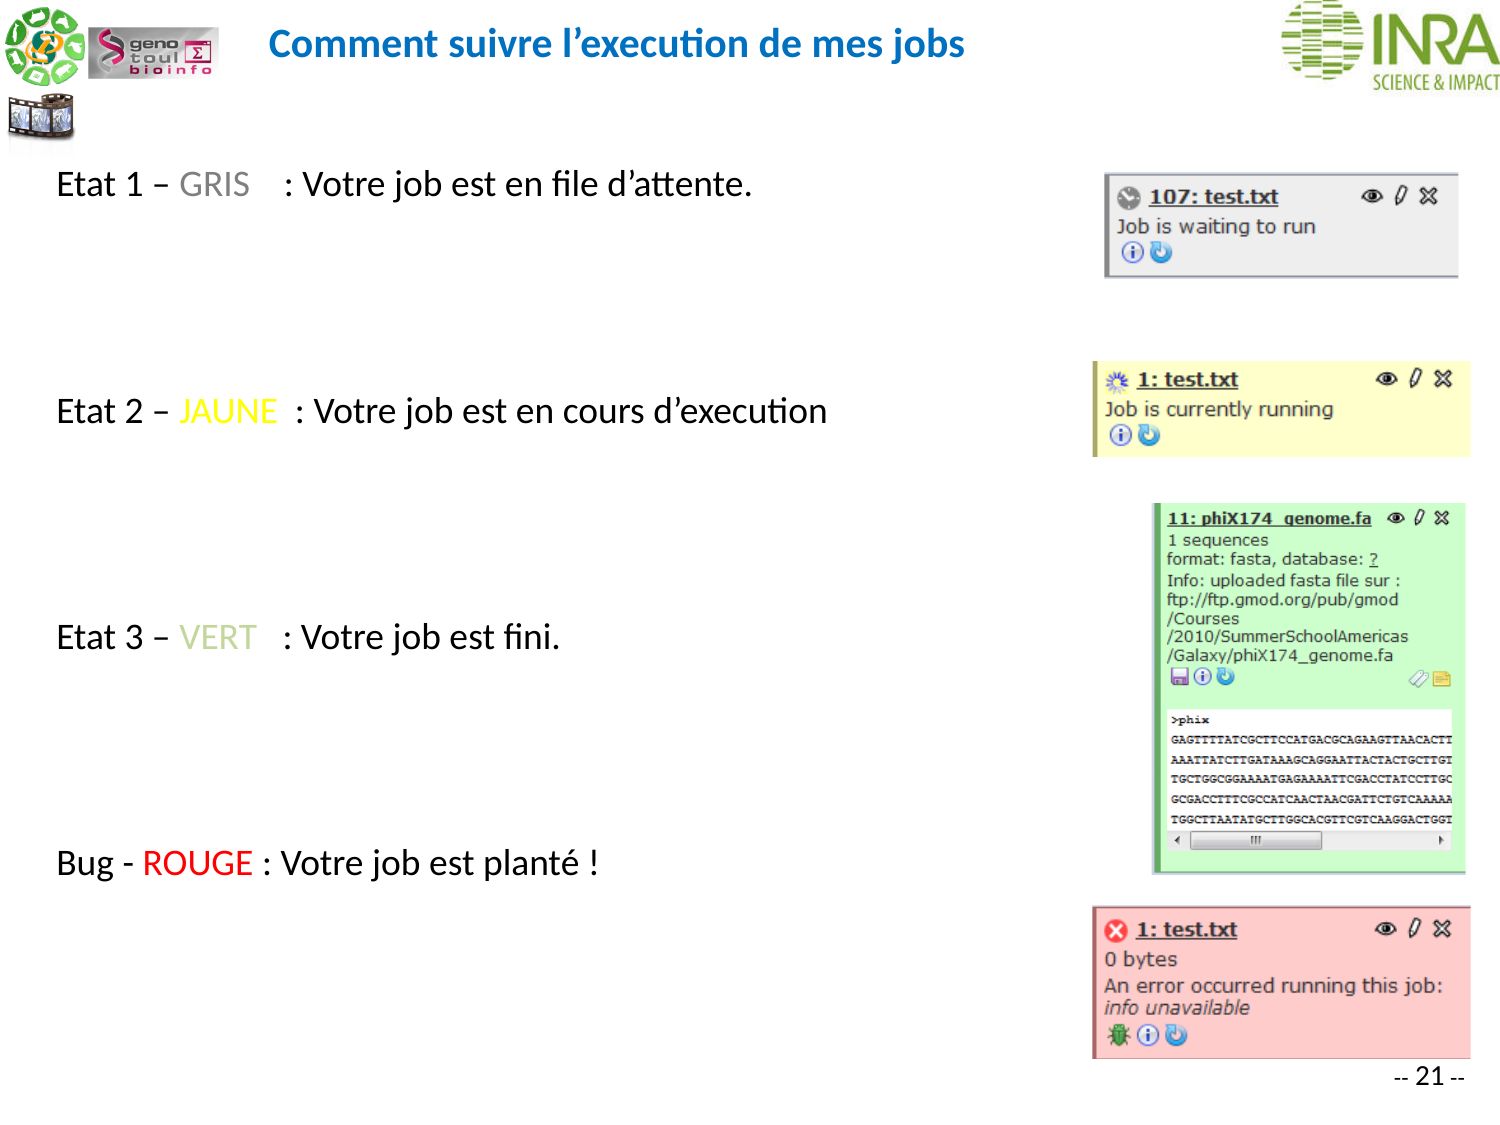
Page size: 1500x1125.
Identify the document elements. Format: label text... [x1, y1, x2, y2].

picture [1104, 172, 1459, 279]
picture [1092, 905, 1471, 1059]
picture [1281, 0, 1500, 110]
text_box Comment suivre l’execution de mes jobs [253, 19, 1270, 86]
picture [5, 7, 85, 86]
picture [88, 27, 219, 79]
text_box Etat 1 – GRIS : Votre job est en file d’attente. Etat 2 – JAUNE : Votre job est en cours d’execution Etat 3 – VERT : Votre job est fini. Bug - ROUGE : Votre job est planté ! [41, 160, 1088, 1046]
picture [1151, 503, 1466, 875]
picture [5, 89, 77, 161]
picture [1092, 361, 1471, 457]
